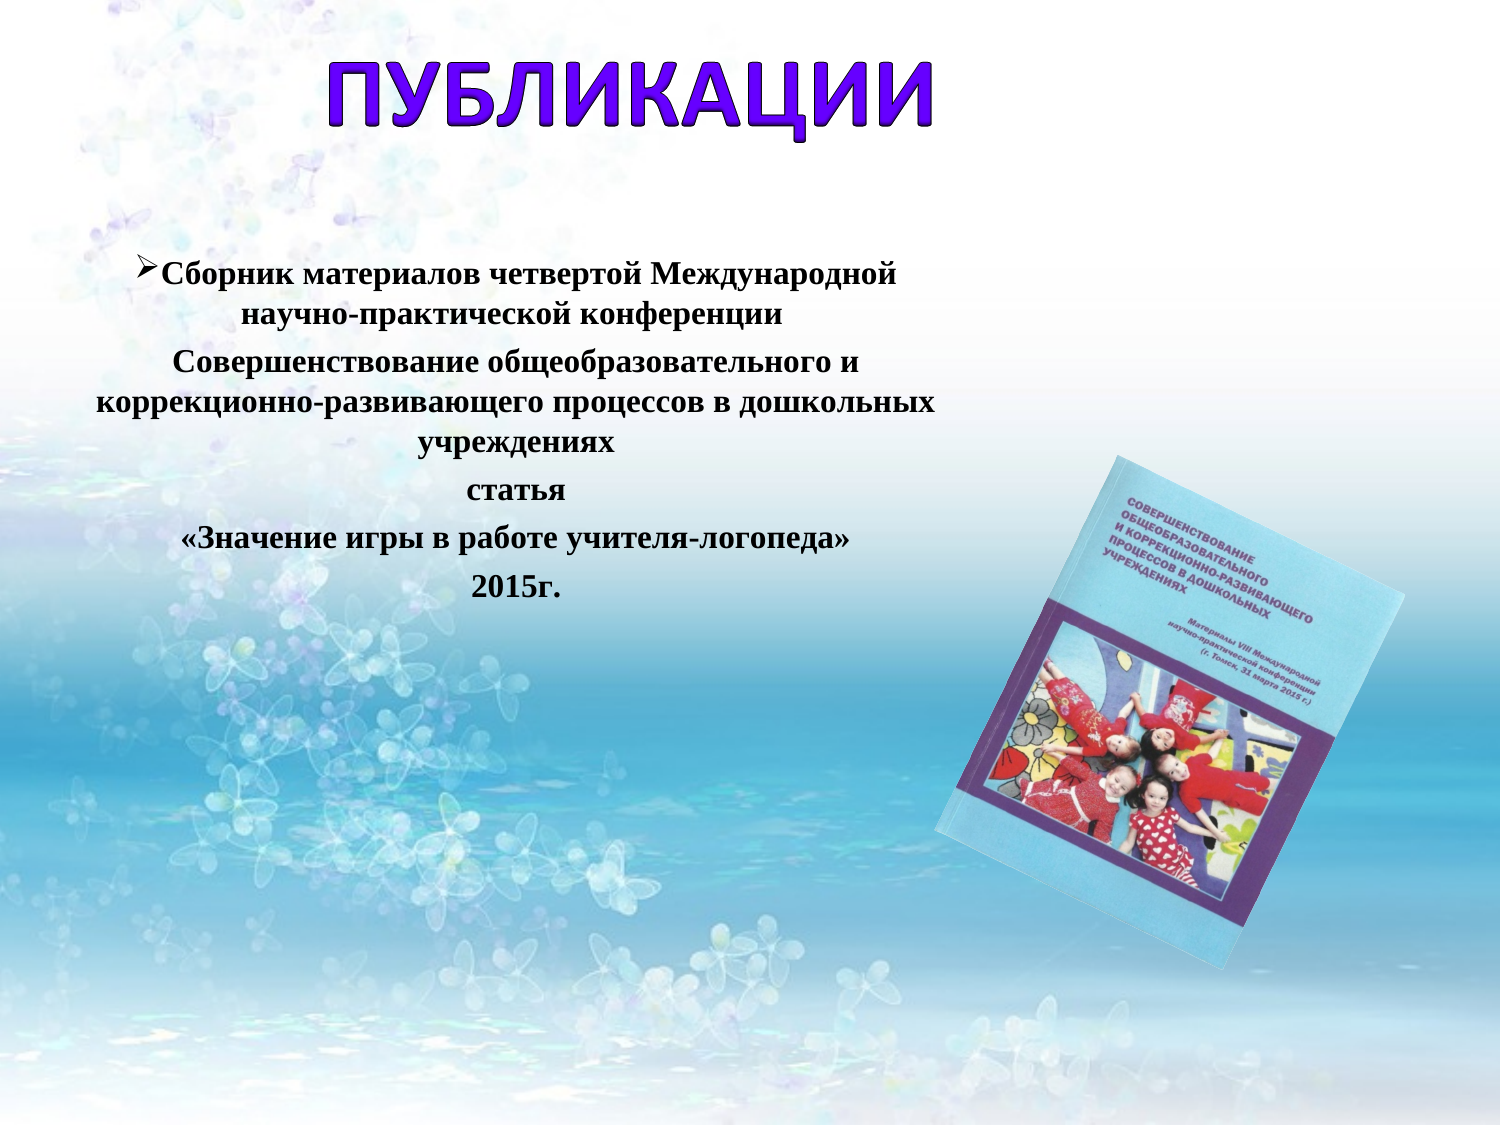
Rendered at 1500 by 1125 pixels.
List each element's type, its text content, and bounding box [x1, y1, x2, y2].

text_box Сборник материалов четвертой Международной научно-практической конференции Совершенствование общеобразовательного и коррекционно-развивающего процессов в дошкольных учреждениях статья «Значение игры в работе учителя-логопеда» 2015г. [76, 243, 956, 1125]
picture [0, 0, 1500, 1125]
